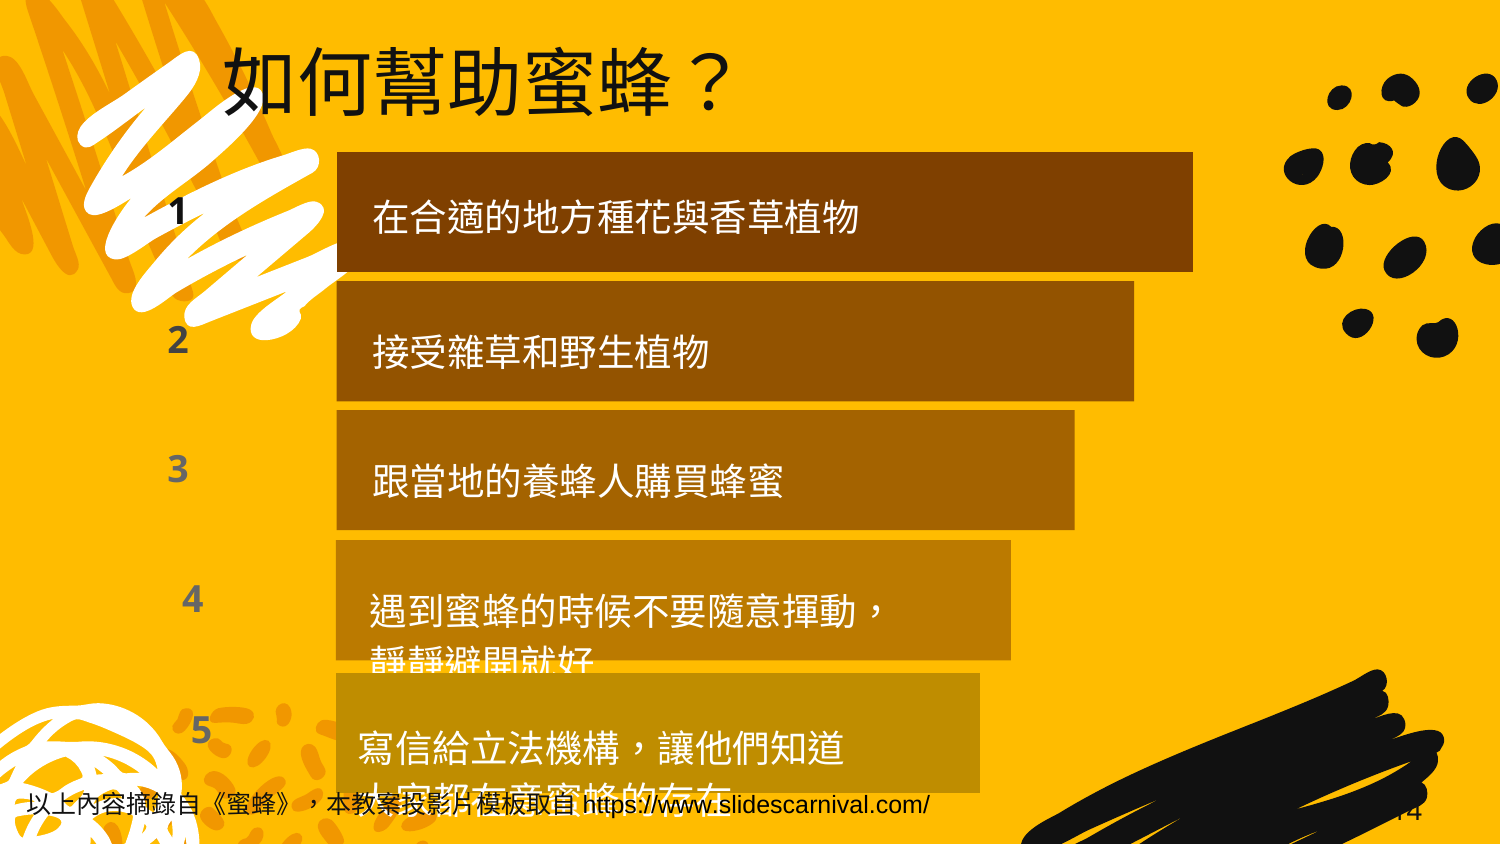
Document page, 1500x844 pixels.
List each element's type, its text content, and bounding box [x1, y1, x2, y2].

text_box 寫信給立法機構，讓他們知道大家都在意蜜蜂的存在 [342, 710, 895, 765]
text_box 3 [152, 418, 325, 522]
text_box [337, 281, 1134, 401]
text_box 2 [152, 289, 325, 393]
text_box [337, 410, 1075, 530]
text_box 在合適的地方種花與香草植物 [357, 166, 1140, 261]
text_box 14 [1391, 779, 1482, 844]
text_box 4 [167, 548, 325, 652]
title 如何幫助蜜蜂？ [222, 23, 1324, 126]
text_box 1 [152, 160, 325, 264]
text_box 接受雜草和野生植物 [357, 315, 1075, 370]
text_box [336, 540, 1011, 660]
text_box 5 [175, 679, 327, 773]
text_box 以上內容摘錄自《蜜蜂》，本教案投影片模板取自https://www.slidescarnival.com/ [11, 773, 1093, 844]
text_box 跟當地的養蜂人購買蜂蜜 [357, 444, 989, 499]
text_box 遇到蜜蜂的時候不要隨意揮動，靜靜避開就好 [354, 574, 933, 629]
text_box [336, 673, 980, 773]
text_box [337, 152, 1193, 272]
